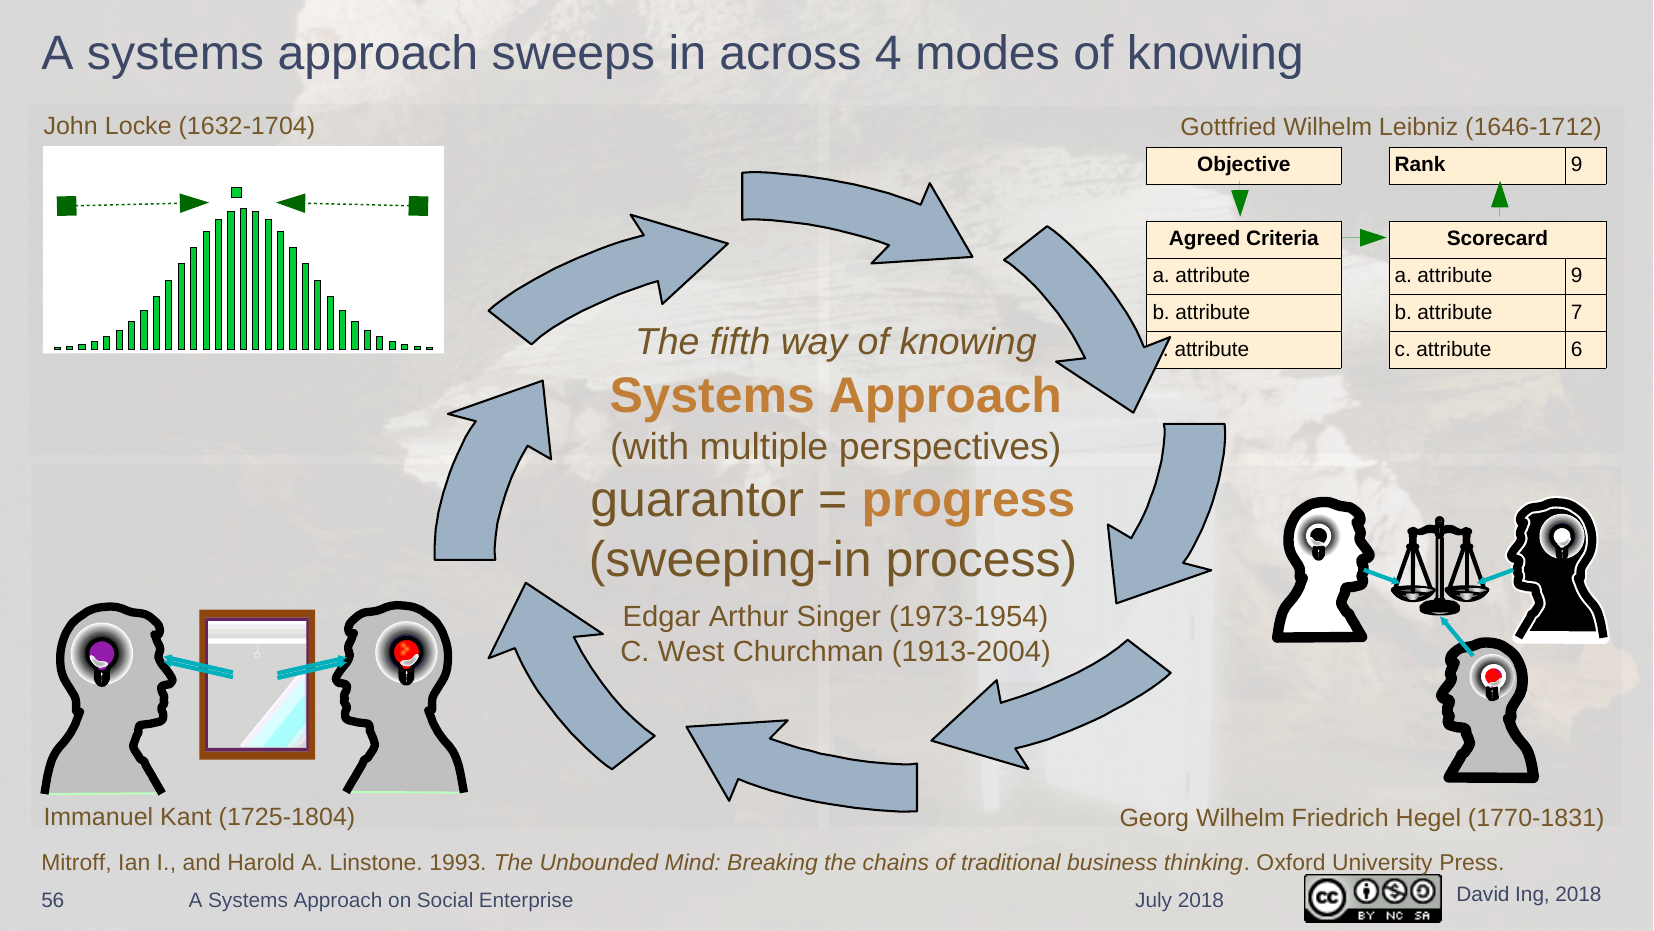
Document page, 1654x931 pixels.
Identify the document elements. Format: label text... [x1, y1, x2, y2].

text_box guarantor = progress (sweeping-in process) [520, 465, 1141, 587]
text_box Georg Wilhelm Friedrich Hegel (1770-1831) [1104, 796, 1625, 840]
chart [42, 146, 444, 358]
table_header 9 [1566, 149, 1606, 184]
table_cell Agreed Criteria [1147, 222, 1341, 258]
text_box [28, 103, 1625, 829]
table_header Rank [1390, 149, 1565, 184]
table_cell c. attribute [1390, 332, 1565, 368]
table_cell Pursuits: [0, 0, 1653, 931]
text_box Immanuel Kant (1725-1804) [28, 794, 424, 838]
table_cell 7 [1566, 295, 1606, 331]
table_cell 9 [1566, 259, 1606, 294]
table_cell b. attribute [1147, 295, 1341, 331]
table_cell b. attribute [1390, 295, 1565, 331]
table_cell [1146, 185, 1341, 221]
table_cell [1389, 185, 1606, 221]
text_box [49, 611, 167, 794]
text_box Mitroff, Ian I., and Harold A. Linstone. 1993. The Unbounded Mind: Breaking the chains of traditional business thinking. Oxford University Press. [26, 842, 1558, 883]
table_cell a. attribute [1390, 259, 1565, 294]
picture [1304, 883, 1442, 923]
text_box The fifth way of knowing Systems Approach (with multiple perspectives) [581, 317, 1085, 465]
text_box Gottfried Wilhelm Leibniz (1646-1712) [1165, 105, 1625, 149]
text_box John Locke (1632-1704) [28, 103, 331, 147]
table_header Objective [1147, 148, 1341, 184]
title A systems approach sweeps in across 4 modes of knowing [41, 30, 1613, 126]
table_cell a. attribute [1147, 259, 1341, 294]
table_cell c. attribute [1147, 332, 1341, 368]
table_cell Scorecard [1390, 222, 1606, 258]
table_cell 6 [1566, 332, 1606, 368]
text_box Edgar Arthur Singer (1973-1954) C. West Churchman (1913-2004) [581, 596, 1085, 667]
